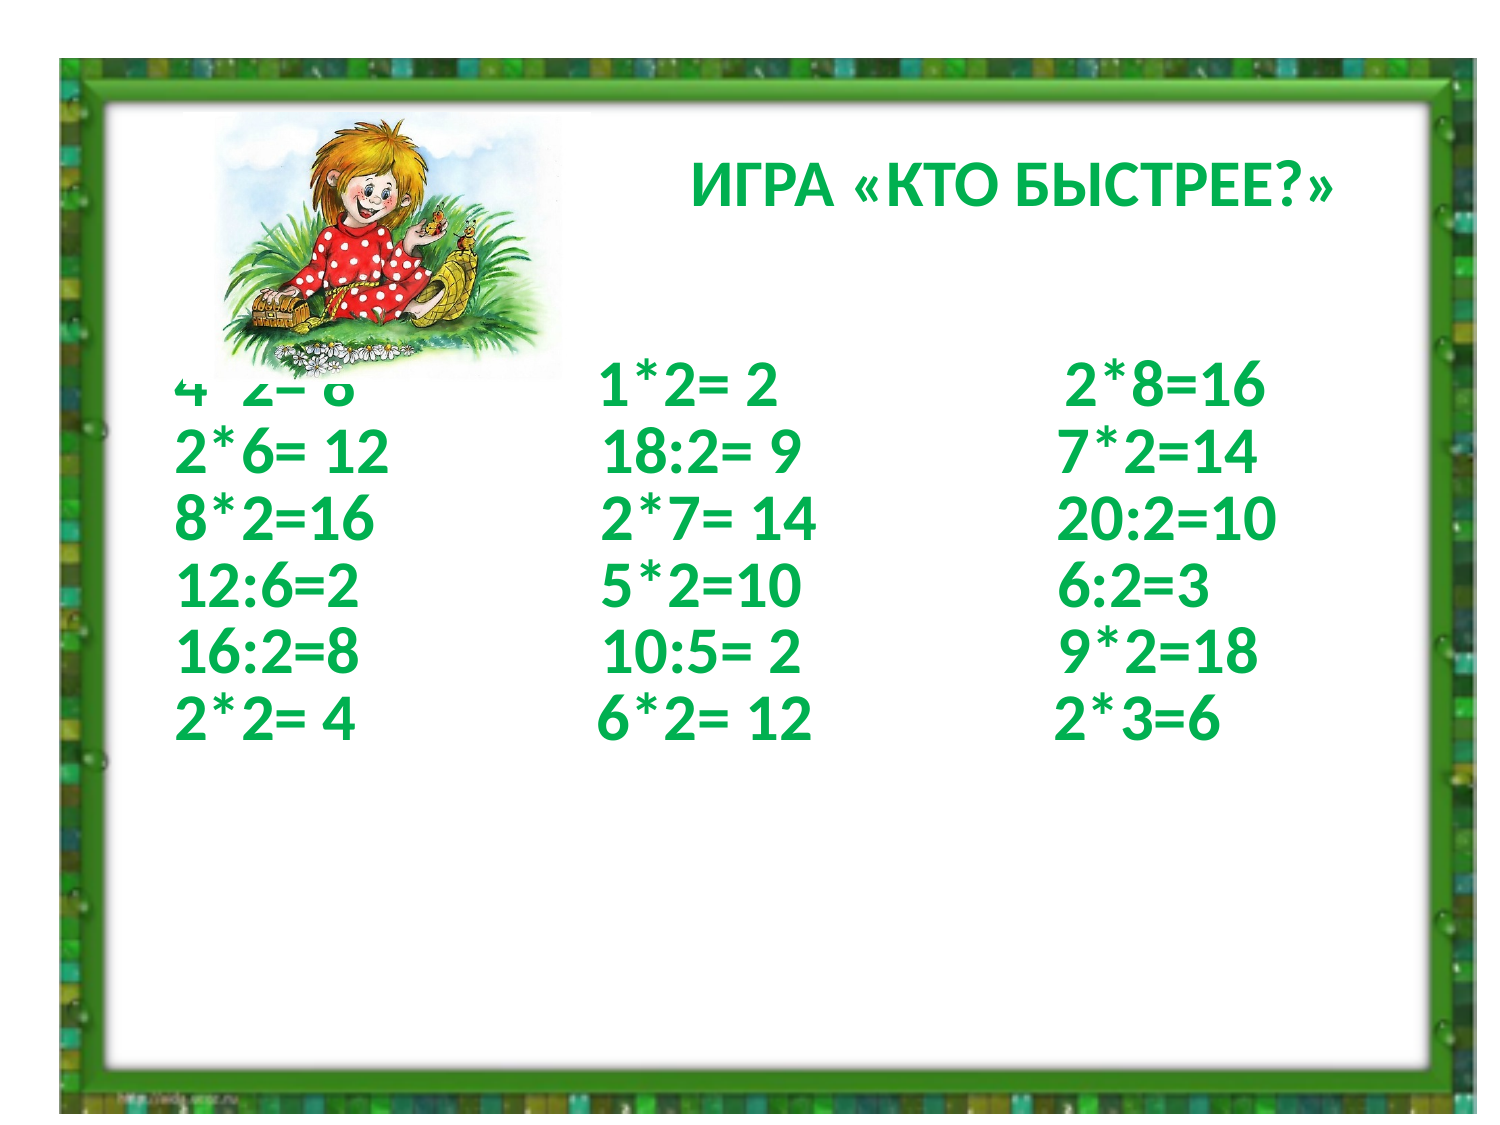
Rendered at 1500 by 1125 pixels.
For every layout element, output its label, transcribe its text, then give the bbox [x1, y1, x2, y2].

picture [59, 59, 1477, 1114]
text_box ИГРА «КТО БЫСТРЕЕ?» 4*2= 8 1*2= 2 2*8=16 2*6= 12 18:2= 9 7*2=14 8*2=16 2*7= 14 20:2=10 12:6=2 5*2=10 6:2=3 16:2=8 10:5= 2 9*2=18 2*2= 4 6*2= 12 2*3=6 [159, 149, 1376, 1125]
